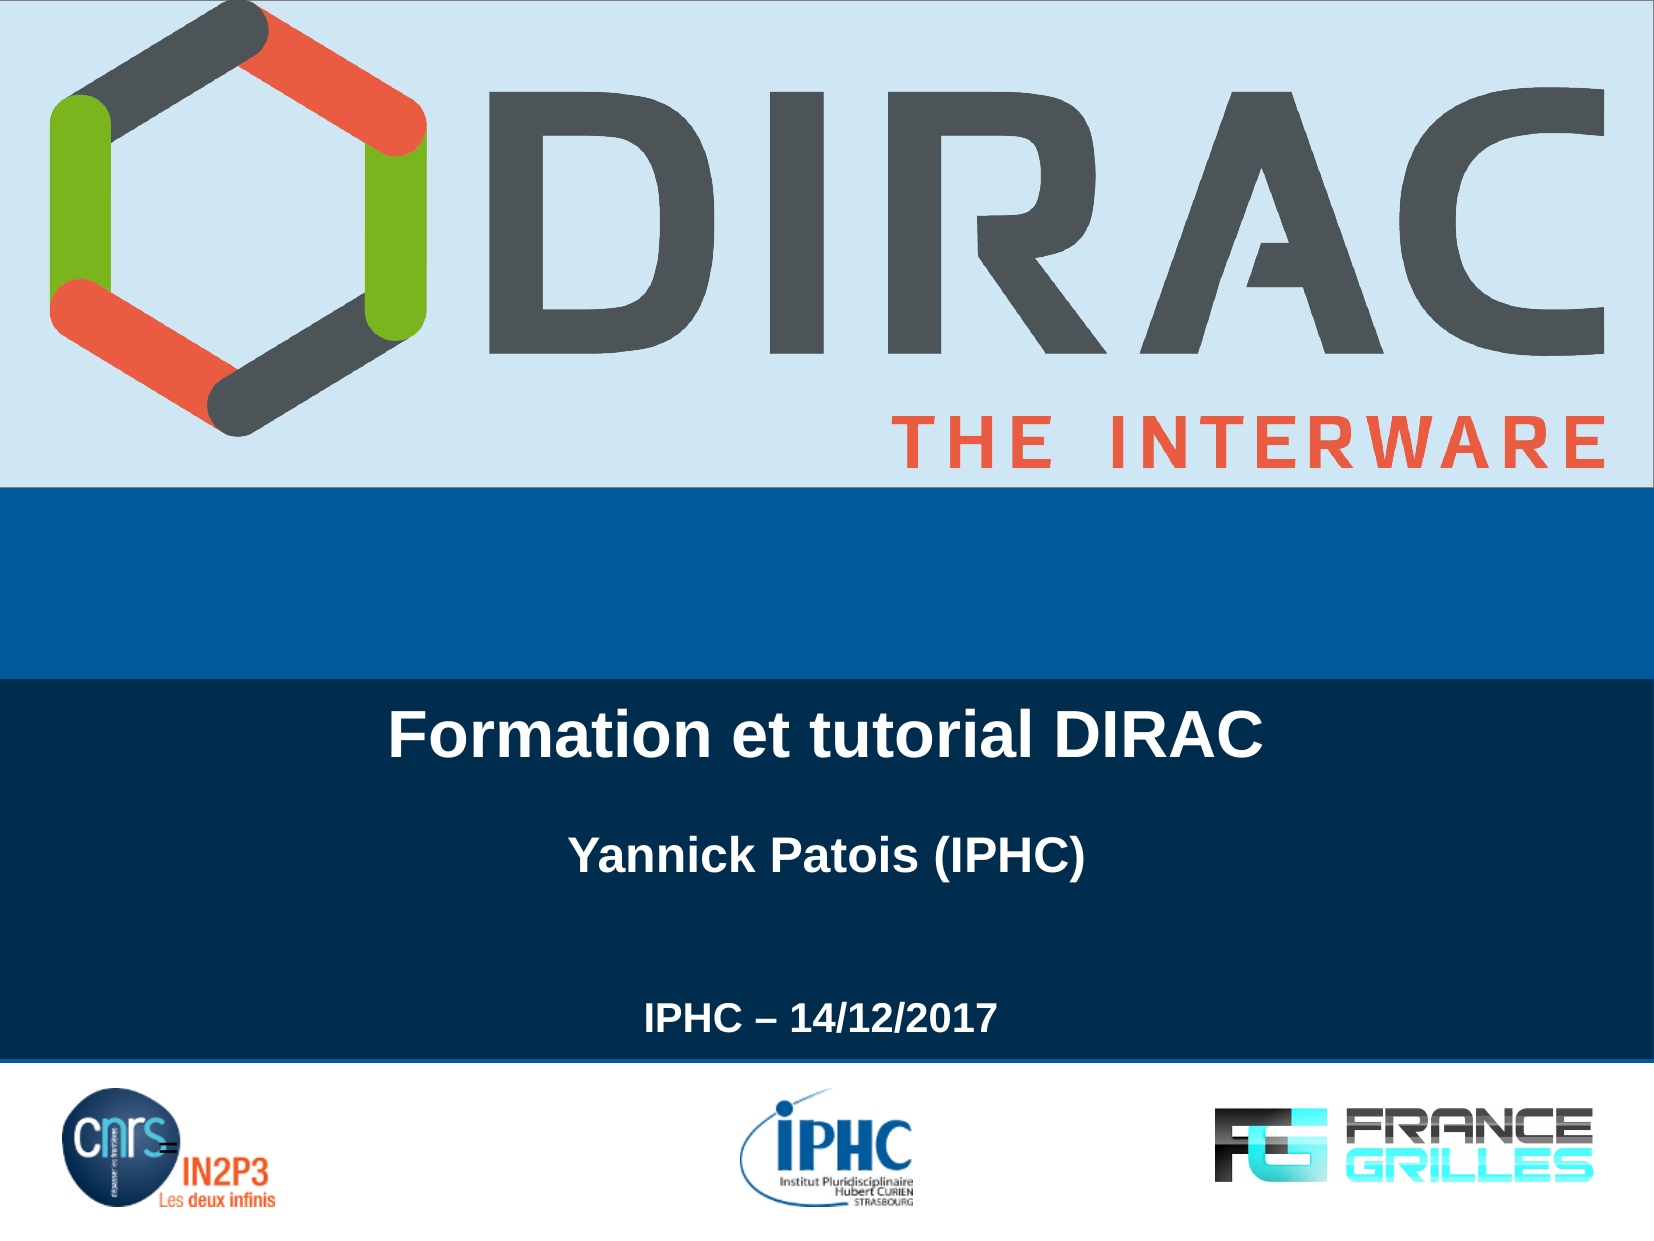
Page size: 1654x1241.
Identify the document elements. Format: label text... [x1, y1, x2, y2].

picture [740, 1088, 913, 1207]
picture [1215, 1107, 1595, 1182]
text_box Formation et tutorial DIRAC Yannick Patois (IPHC) IPHC – 14/12/2017 [0, 679, 1654, 1059]
picture [62, 1088, 275, 1207]
picture [0, 0, 1654, 488]
